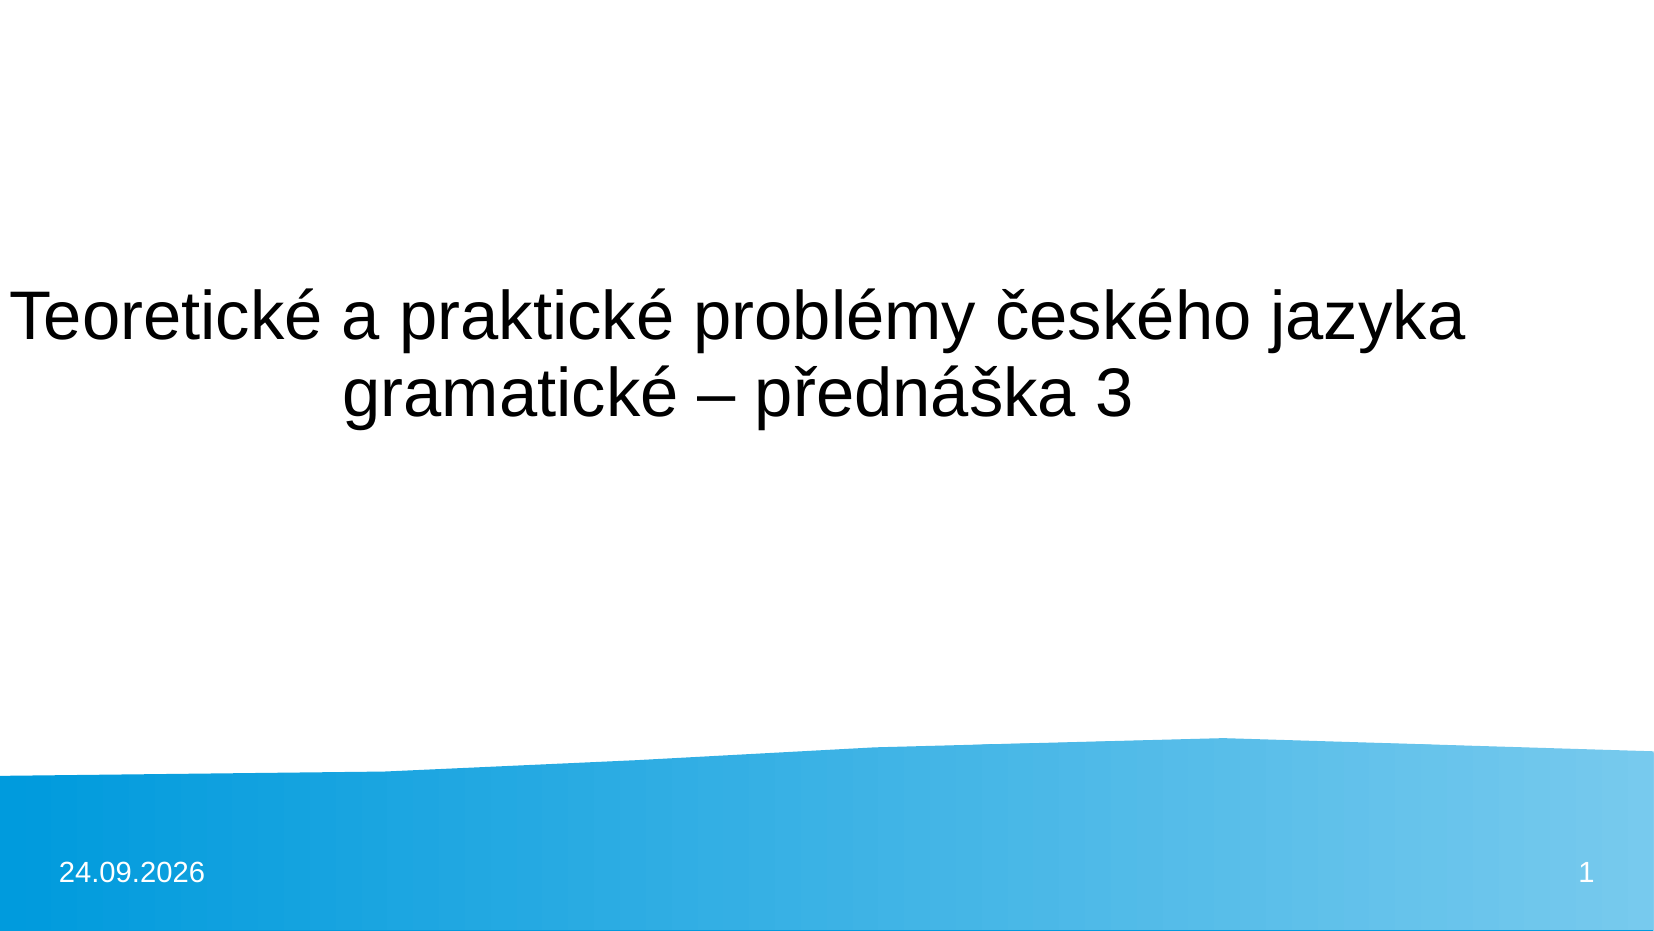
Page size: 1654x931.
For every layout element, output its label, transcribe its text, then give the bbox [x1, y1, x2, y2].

title Teoretické a praktické problémy českého jazyka gramatické – přednáška 3 [0, 265, 1477, 443]
